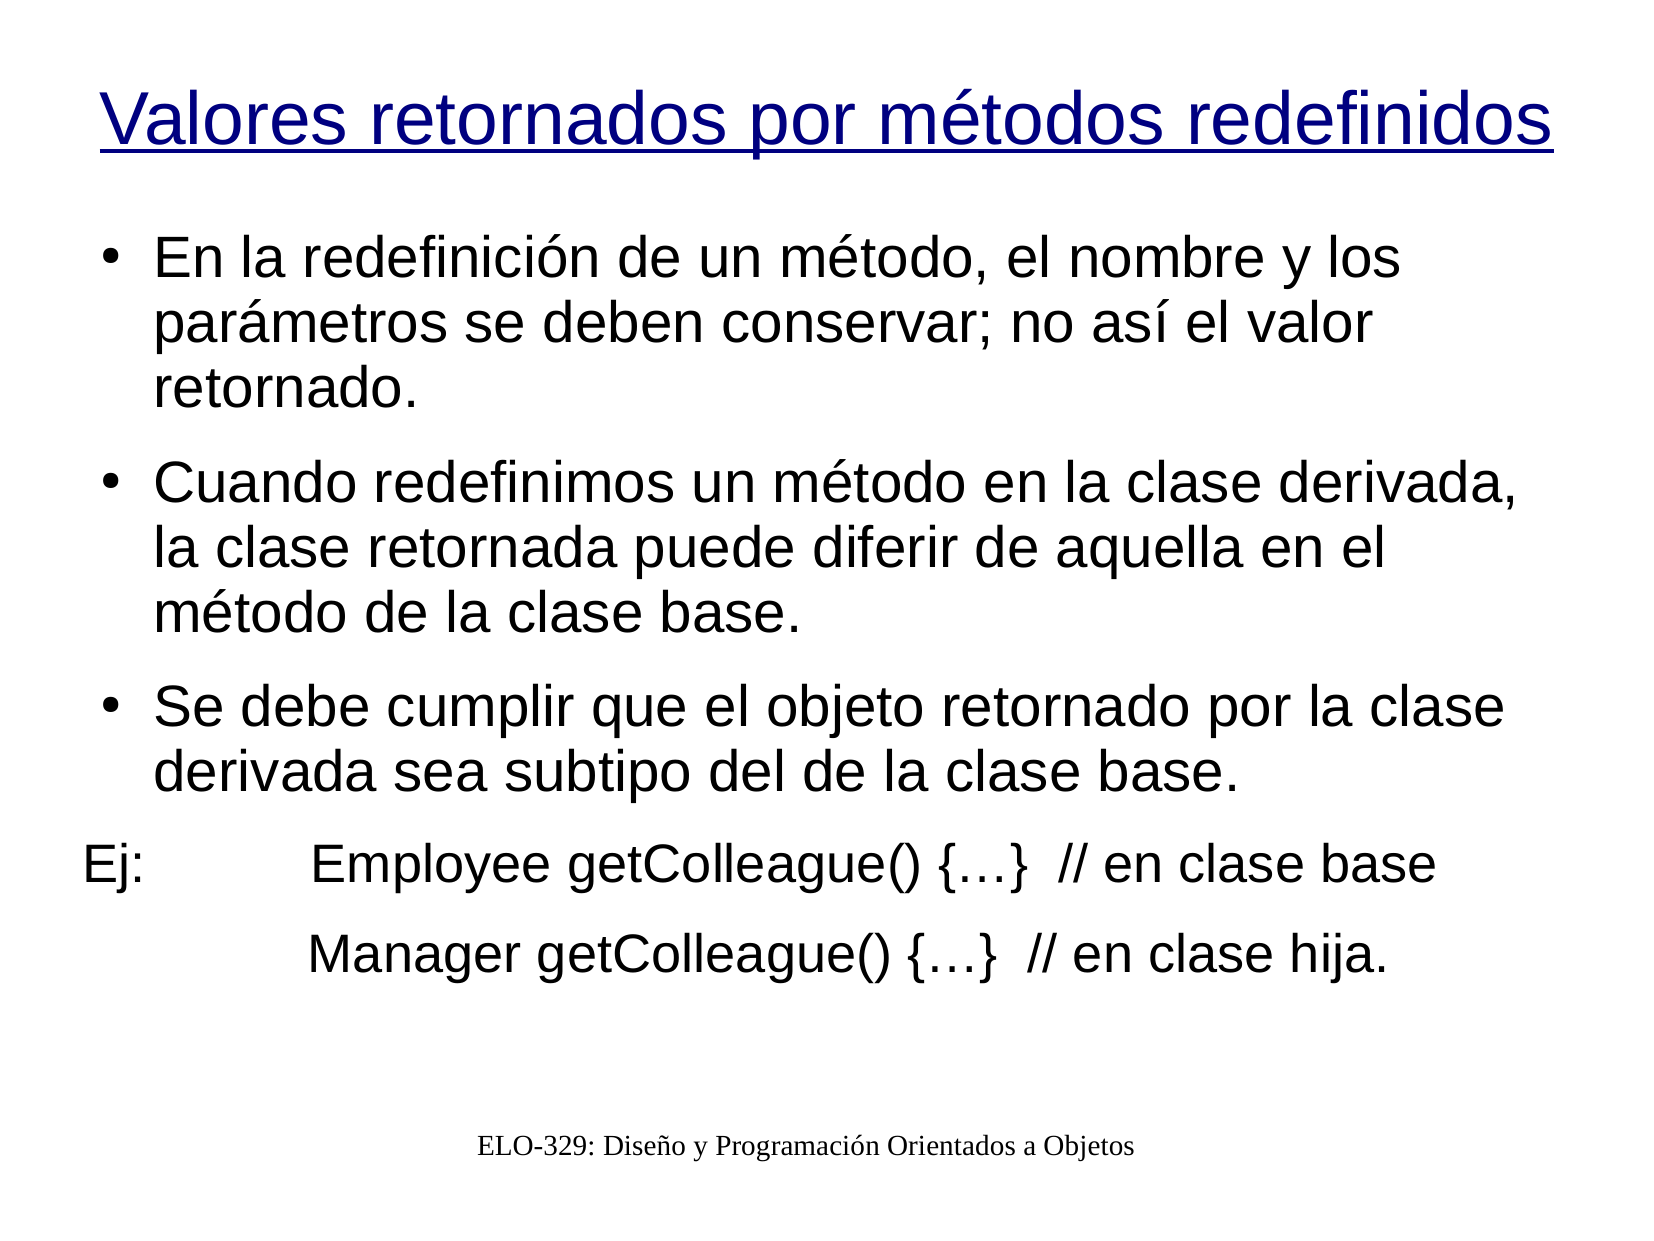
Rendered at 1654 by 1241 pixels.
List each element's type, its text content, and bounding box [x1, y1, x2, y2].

list En la redefinición de un método, el nombre y los parámetros se deben conservar; no así el valor retornado. Cuando redefinimos un método en la clase derivada, la clase retornada puede diferir de aquella en el método de la clase base. Se debe cumplir que el objeto retornado por la clase derivada sea subtipo del de la clase base. Ej: Employee getColleague() {…} // en clase base Manager getColleague() {…} // en clase hija. [82, 225, 1571, 1126]
title Valores retornados por métodos redefinidos [82, 49, 1571, 188]
